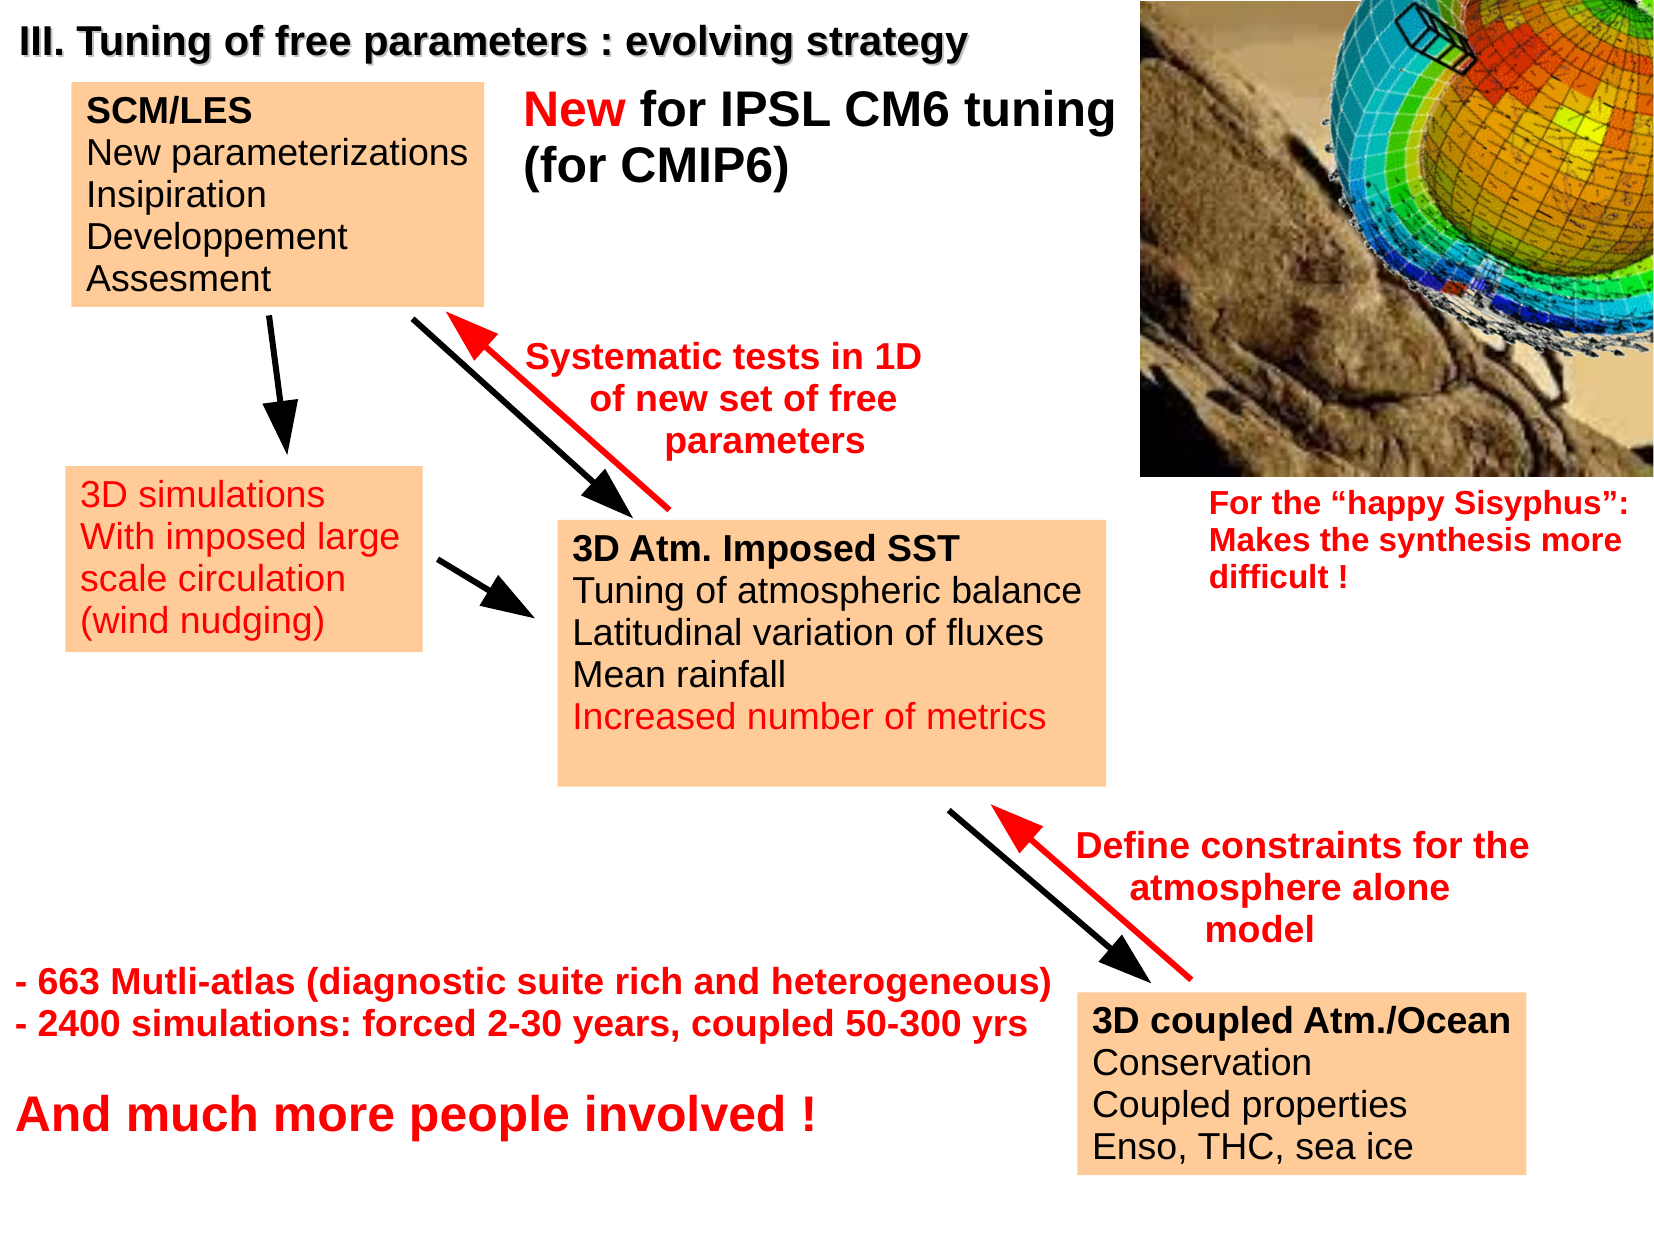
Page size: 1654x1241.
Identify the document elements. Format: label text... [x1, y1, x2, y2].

text_box 3D Atm. Imposed SST Tuning of atmospheric balance Latitudinal variation of fluxes Mean rainfall Increased number of metrics [557, 519, 1107, 787]
text_box New for IPSL CM6 tuning (for CMIP6) [508, 73, 1132, 202]
text_box SCM/LES New parameterizations Insipiration Developpement Assesment [71, 82, 485, 307]
text_box For the “happy Sisyphus”: Makes the synthesis more difficult ! [1194, 476, 1654, 637]
text_box - 663 Mutli-atlas (diagnostic suite rich and heterogeneous) - 2400 simulations: forced 2-30 years, coupled 50-300 yrs And much more people involved ! [0, 952, 1078, 1183]
text_box Systematic tests in 1D of new set of free parameters [499, 328, 965, 489]
text_box 3D simulations With imposed large scale circulation (wind nudging) [65, 466, 423, 653]
picture [1140, 0, 1654, 477]
text_box 3D coupled Atm./Ocean Conservation Coupled properties Enso, THC, sea ice [1078, 992, 1527, 1176]
text_box Define constraints for the atmosphere alone model [1039, 817, 1595, 978]
text_box III. Tuning of free parameters : evolving strategy [4, 10, 1507, 72]
